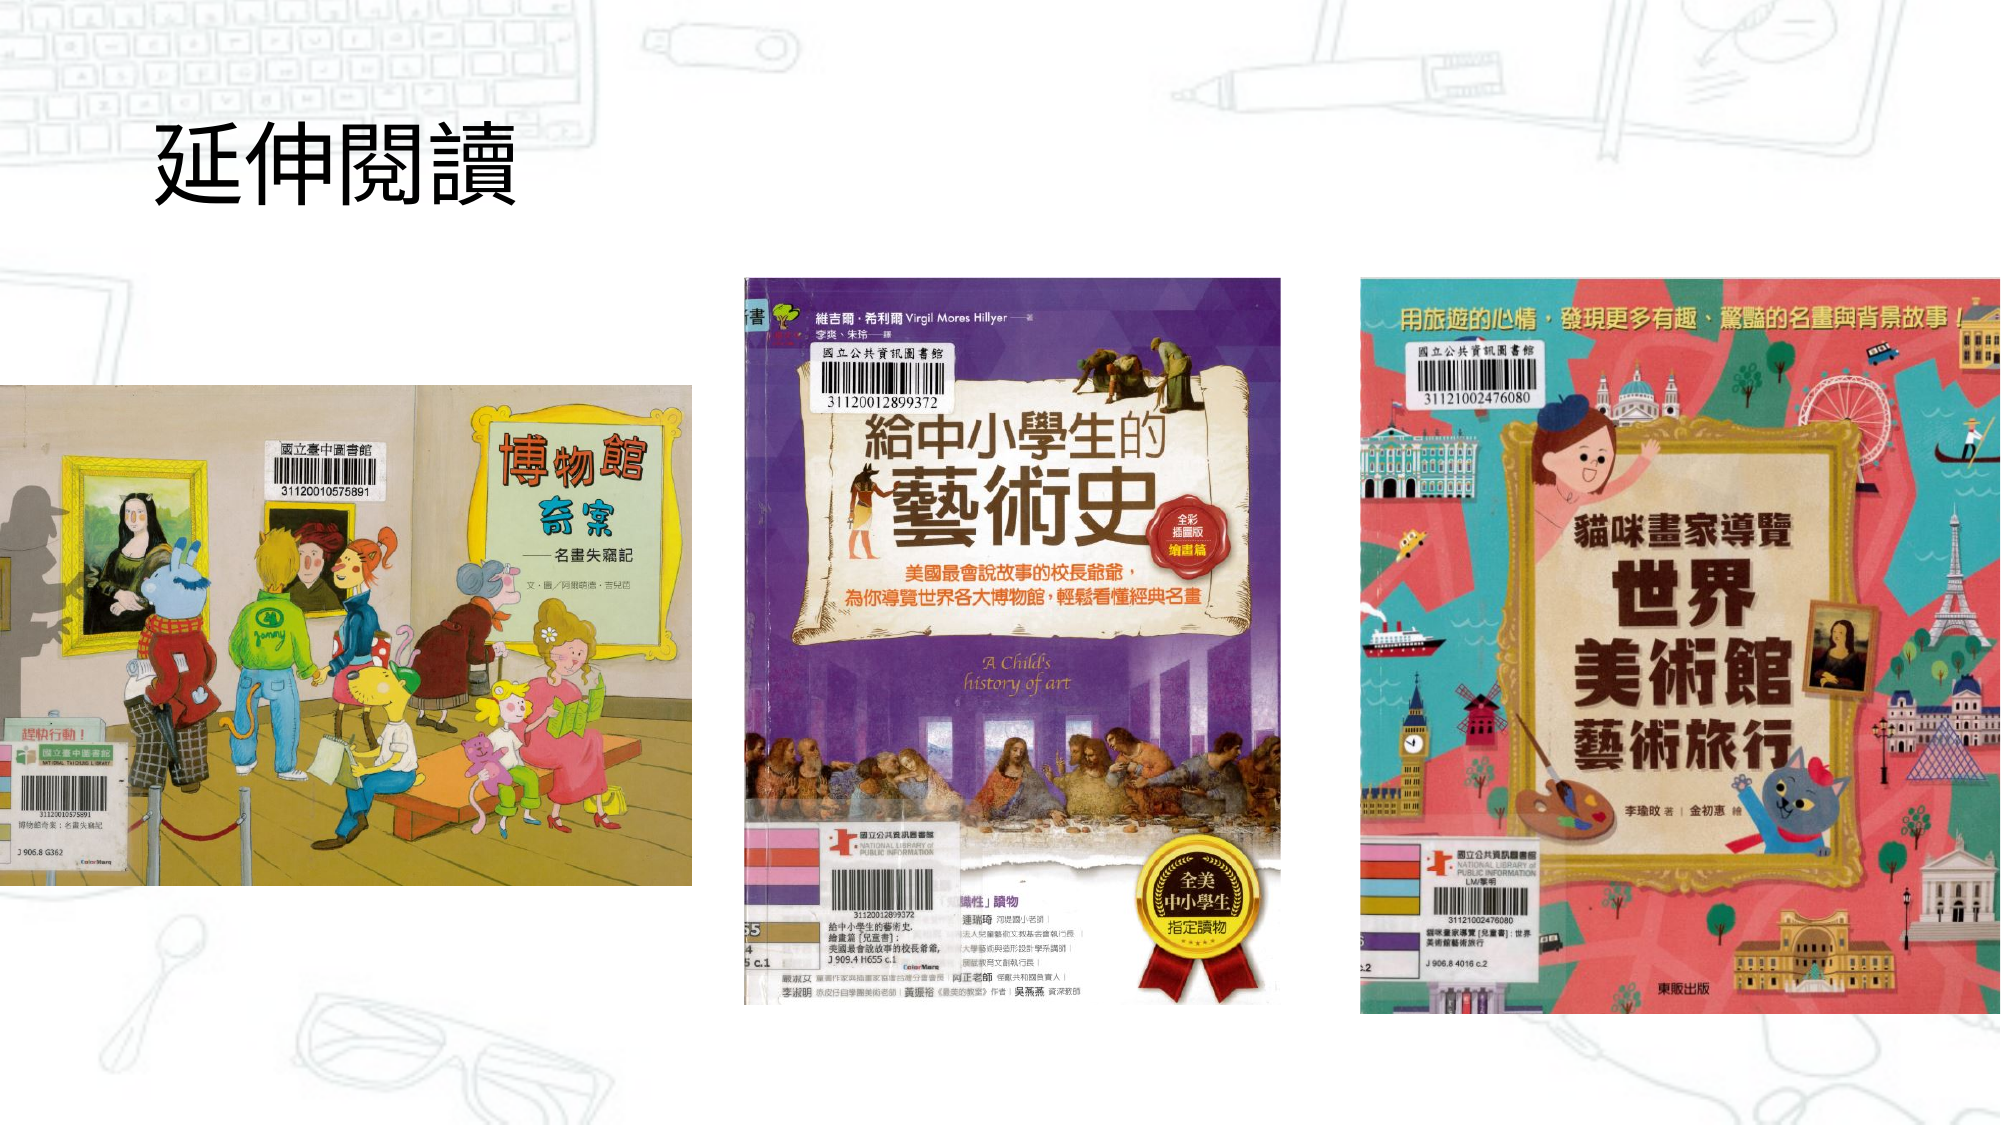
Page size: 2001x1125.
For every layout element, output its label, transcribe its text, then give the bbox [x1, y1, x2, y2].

picture [0, 385, 692, 887]
picture [1360, 277, 2000, 1014]
title 延伸閱讀 [137, 59, 1863, 278]
picture [744, 277, 1281, 1006]
